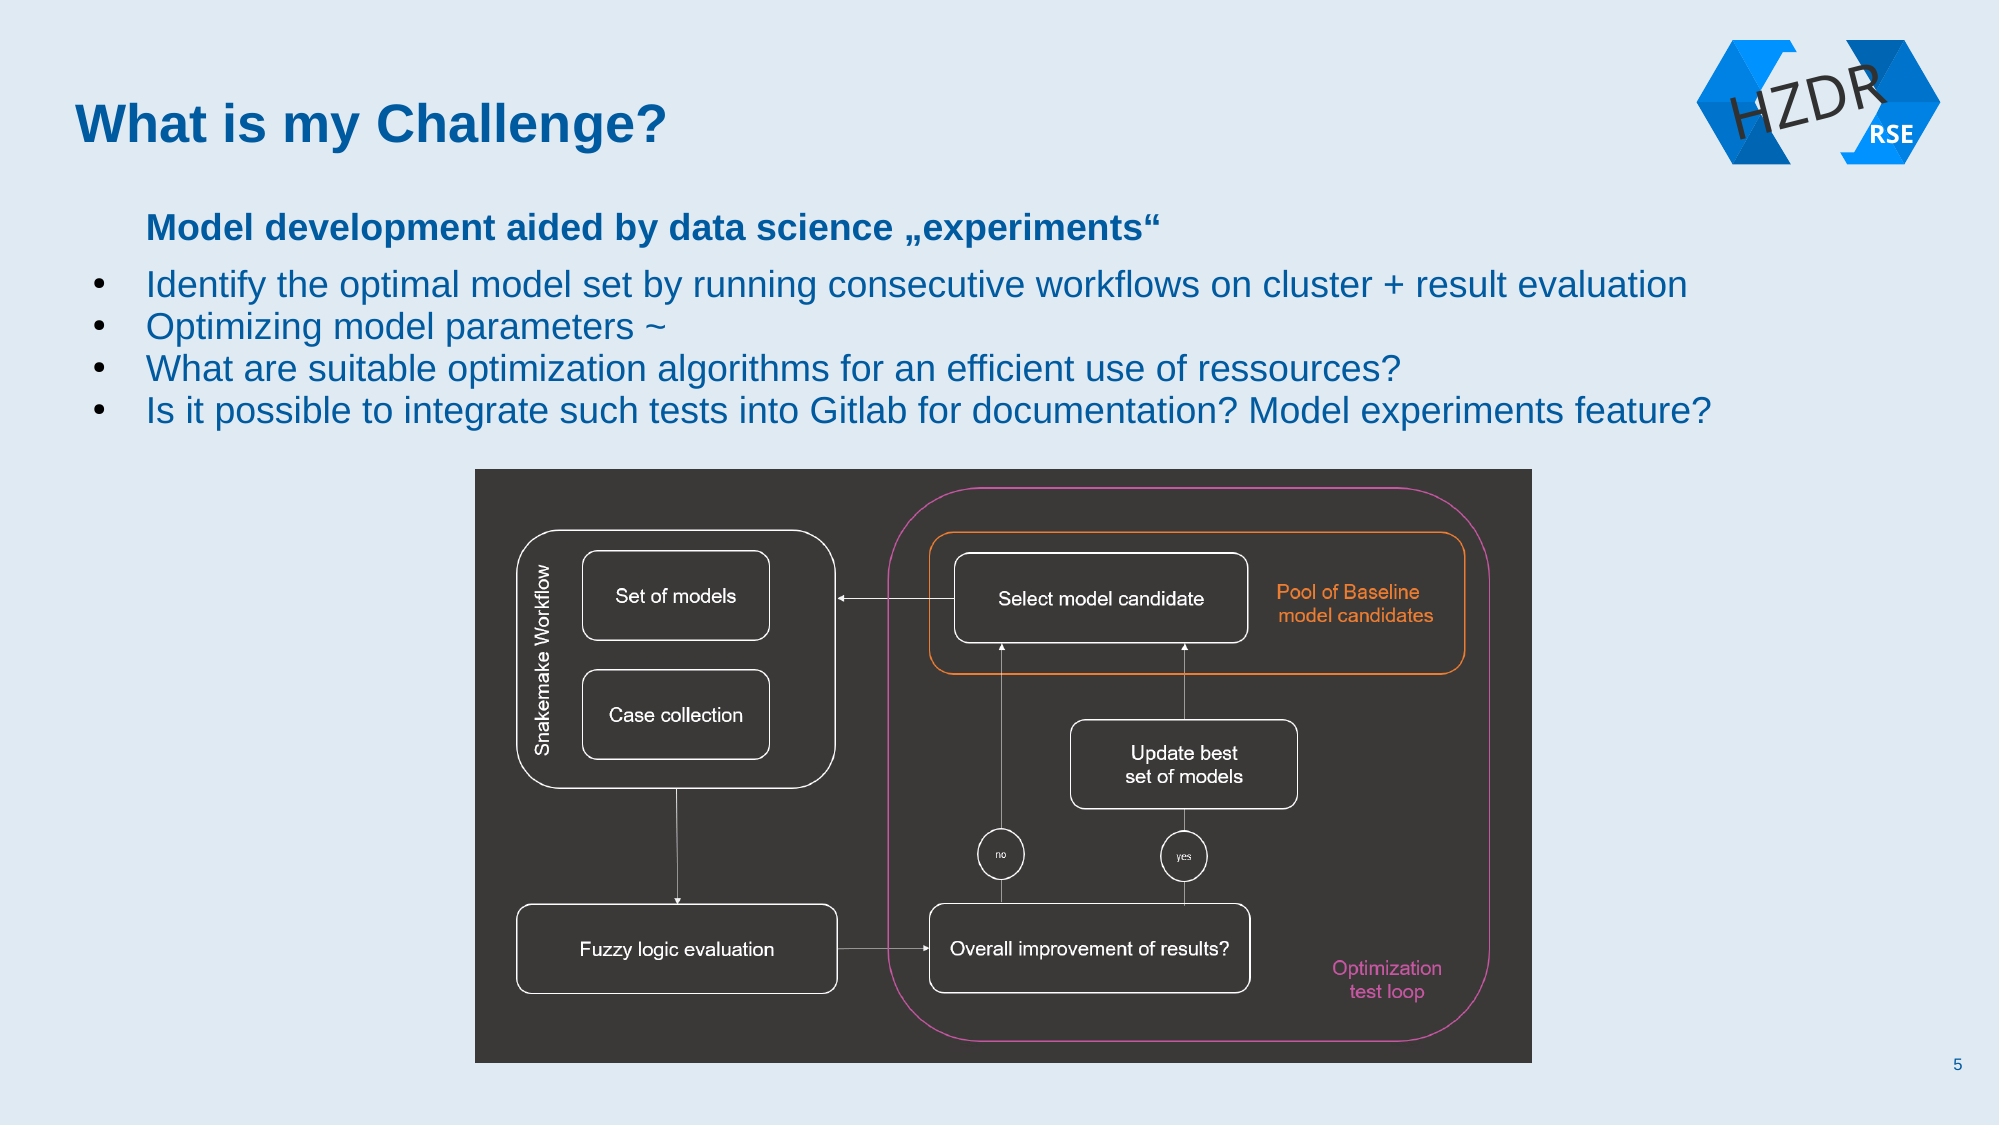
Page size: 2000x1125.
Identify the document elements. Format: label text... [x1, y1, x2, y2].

title What is my Challenge? [75, 52, 1875, 195]
picture [475, 469, 1532, 1063]
list Model development aided by data science „experiments“ Identify the optimal model set by running consecutive workflows on cluster + result evaluation Optimizing model parameters ~ What are suitable optimization algorithms for an efficient use of ressources? Is it possible to integrate such tests into Gitlab for documentation? Model experiments feature? [75, 206, 1943, 594]
